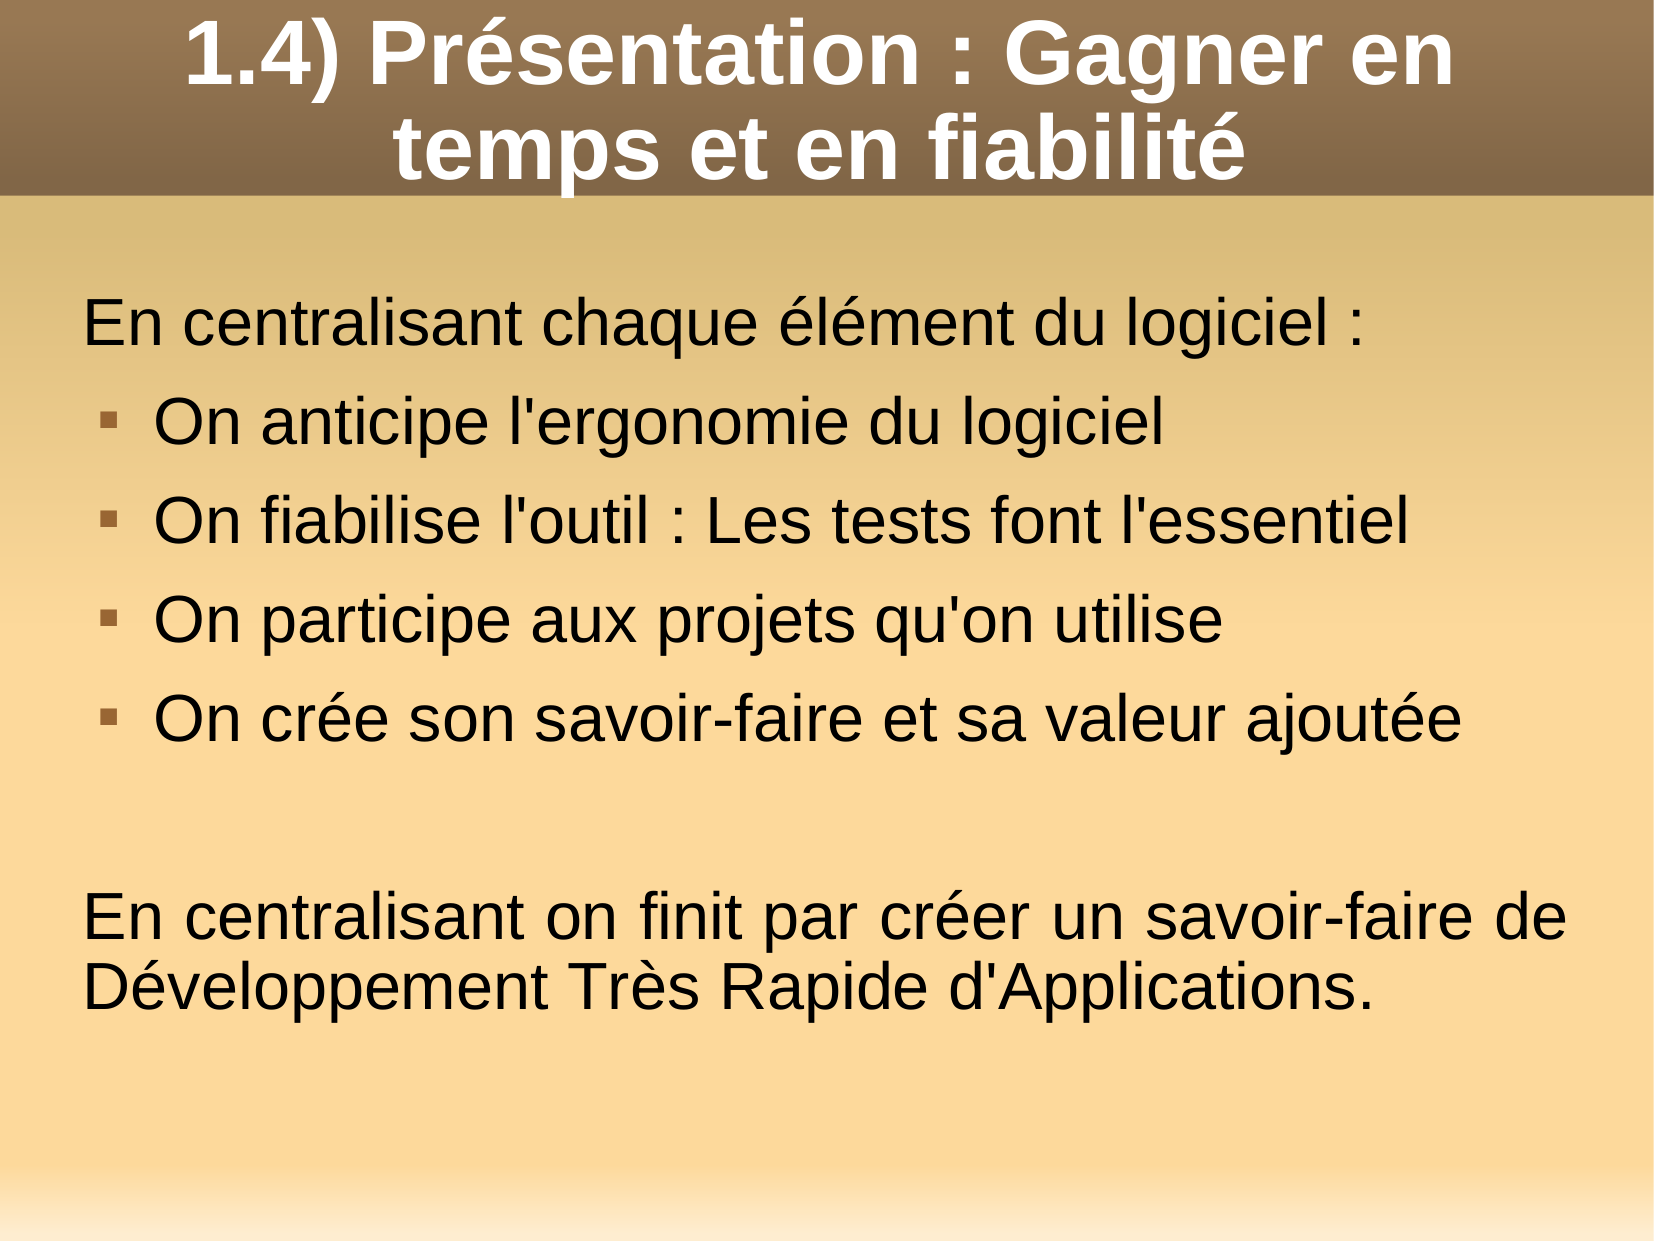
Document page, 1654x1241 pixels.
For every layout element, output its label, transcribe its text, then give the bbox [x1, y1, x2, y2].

picture [0, 0, 1654, 1241]
list En centralisant chaque élément du logiciel : On anticipe l'ergonomie du logiciel On fiabilise l'outil : Les tests font l'essentiel On participe aux projets qu'on utilise On crée son savoir-faire et sa valeur ajoutée En centralisant on finit par créer un savoir-faire de Développement Très Rapide d'Applications. [82, 290, 1571, 1094]
title 1.4) Présentation : Gagner en temps et en fiabilité [76, 4, 1565, 203]
